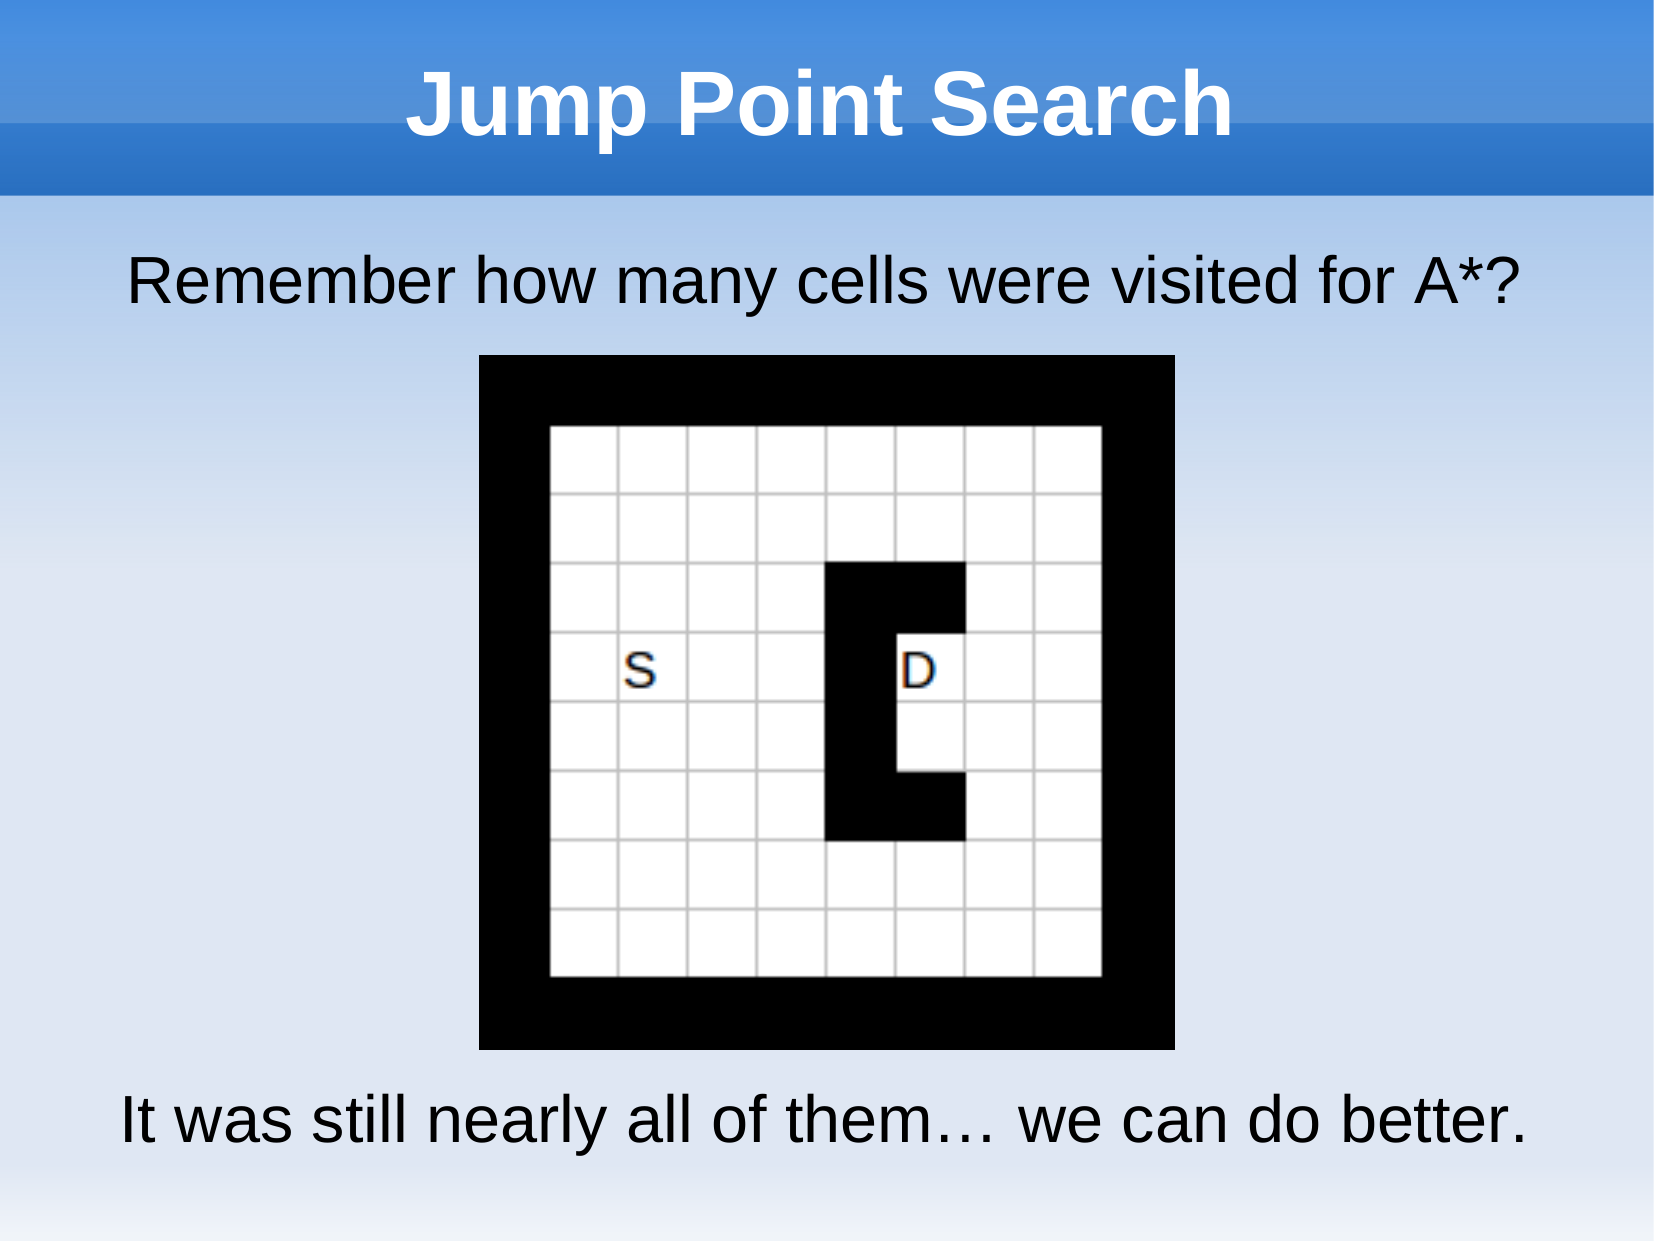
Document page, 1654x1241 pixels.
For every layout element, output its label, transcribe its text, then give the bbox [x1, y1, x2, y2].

text_box It was still nearly all of them… we can do better. [37, 1074, 1613, 1177]
text_box Remember how many cells were visited for A*? [37, 235, 1613, 338]
picture [0, 0, 1654, 1241]
title Jump Point Search [76, 0, 1565, 208]
